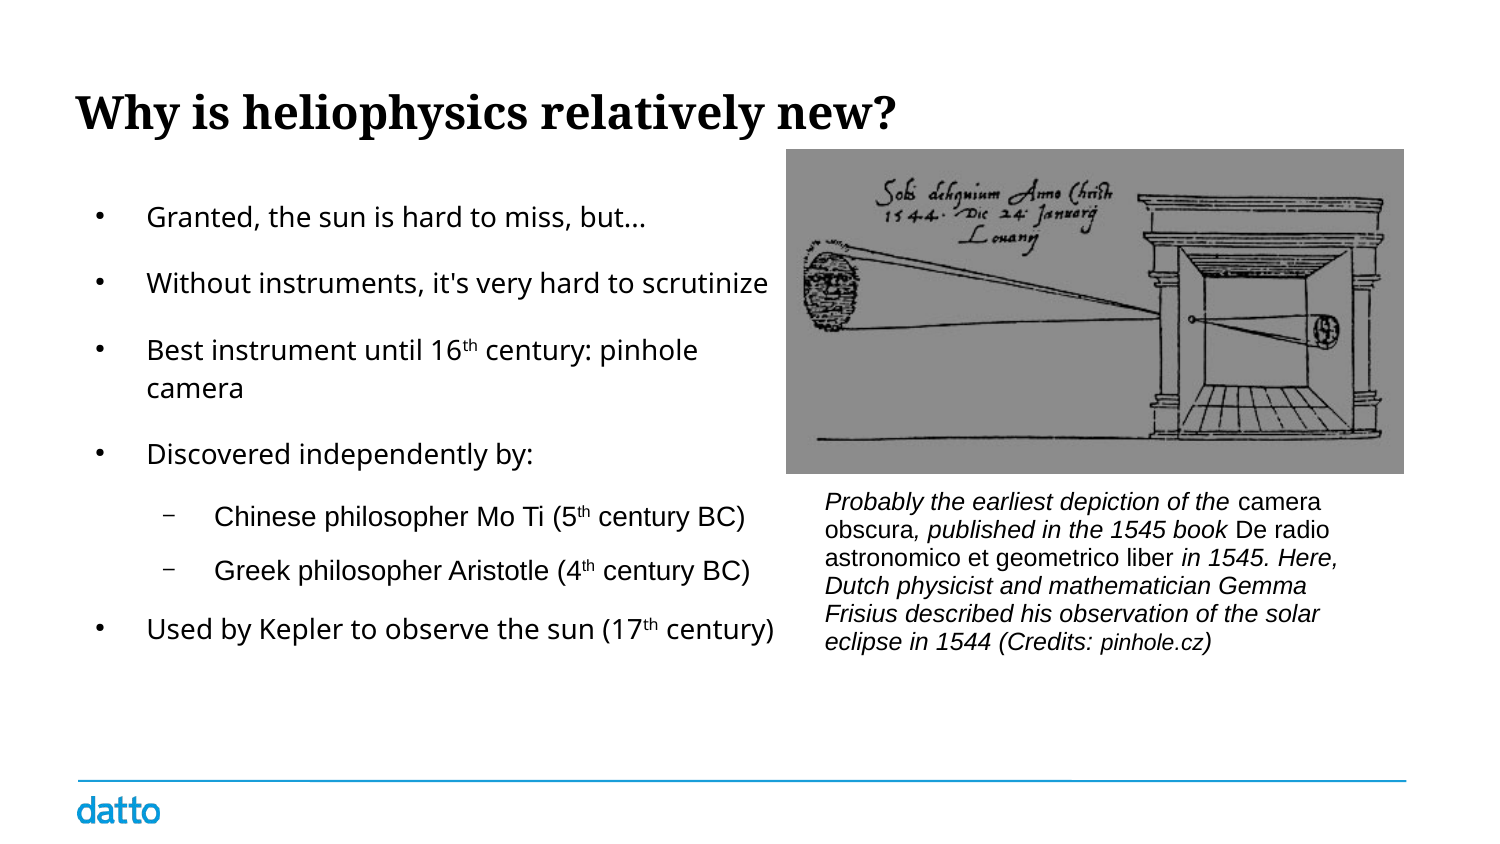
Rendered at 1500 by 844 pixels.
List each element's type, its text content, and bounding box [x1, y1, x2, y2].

picture [82, 808, 91, 819]
list Granted, the sun is hard to miss, but... Without instruments, it's very hard to scrutinize Best instrument until 16th century: pinhole camera Discovered independently by: Chinese philosopher Mo Ti (5th century BC) Greek philosopher Aristotle (4th century BC) Used by Kepler to observe the sun (17th century) [78, 197, 781, 736]
picture [786, 149, 1404, 474]
title Why is heliophysics relatively new? [75, 51, 1404, 172]
picture [146, 808, 156, 819]
picture [122, 808, 133, 824]
text_box Probably the earliest depiction of the camera obscura, published in the 1545 book De radio astronomico et geometrico liber in 1545. Here, Dutch physicist and mathematician Gemma Frisius described his observation of the solar eclipse in 1544 (Credits: pinhole.cz) [810, 480, 1396, 751]
picture [77, 796, 91, 808]
picture [95, 796, 133, 824]
picture [136, 796, 160, 824]
